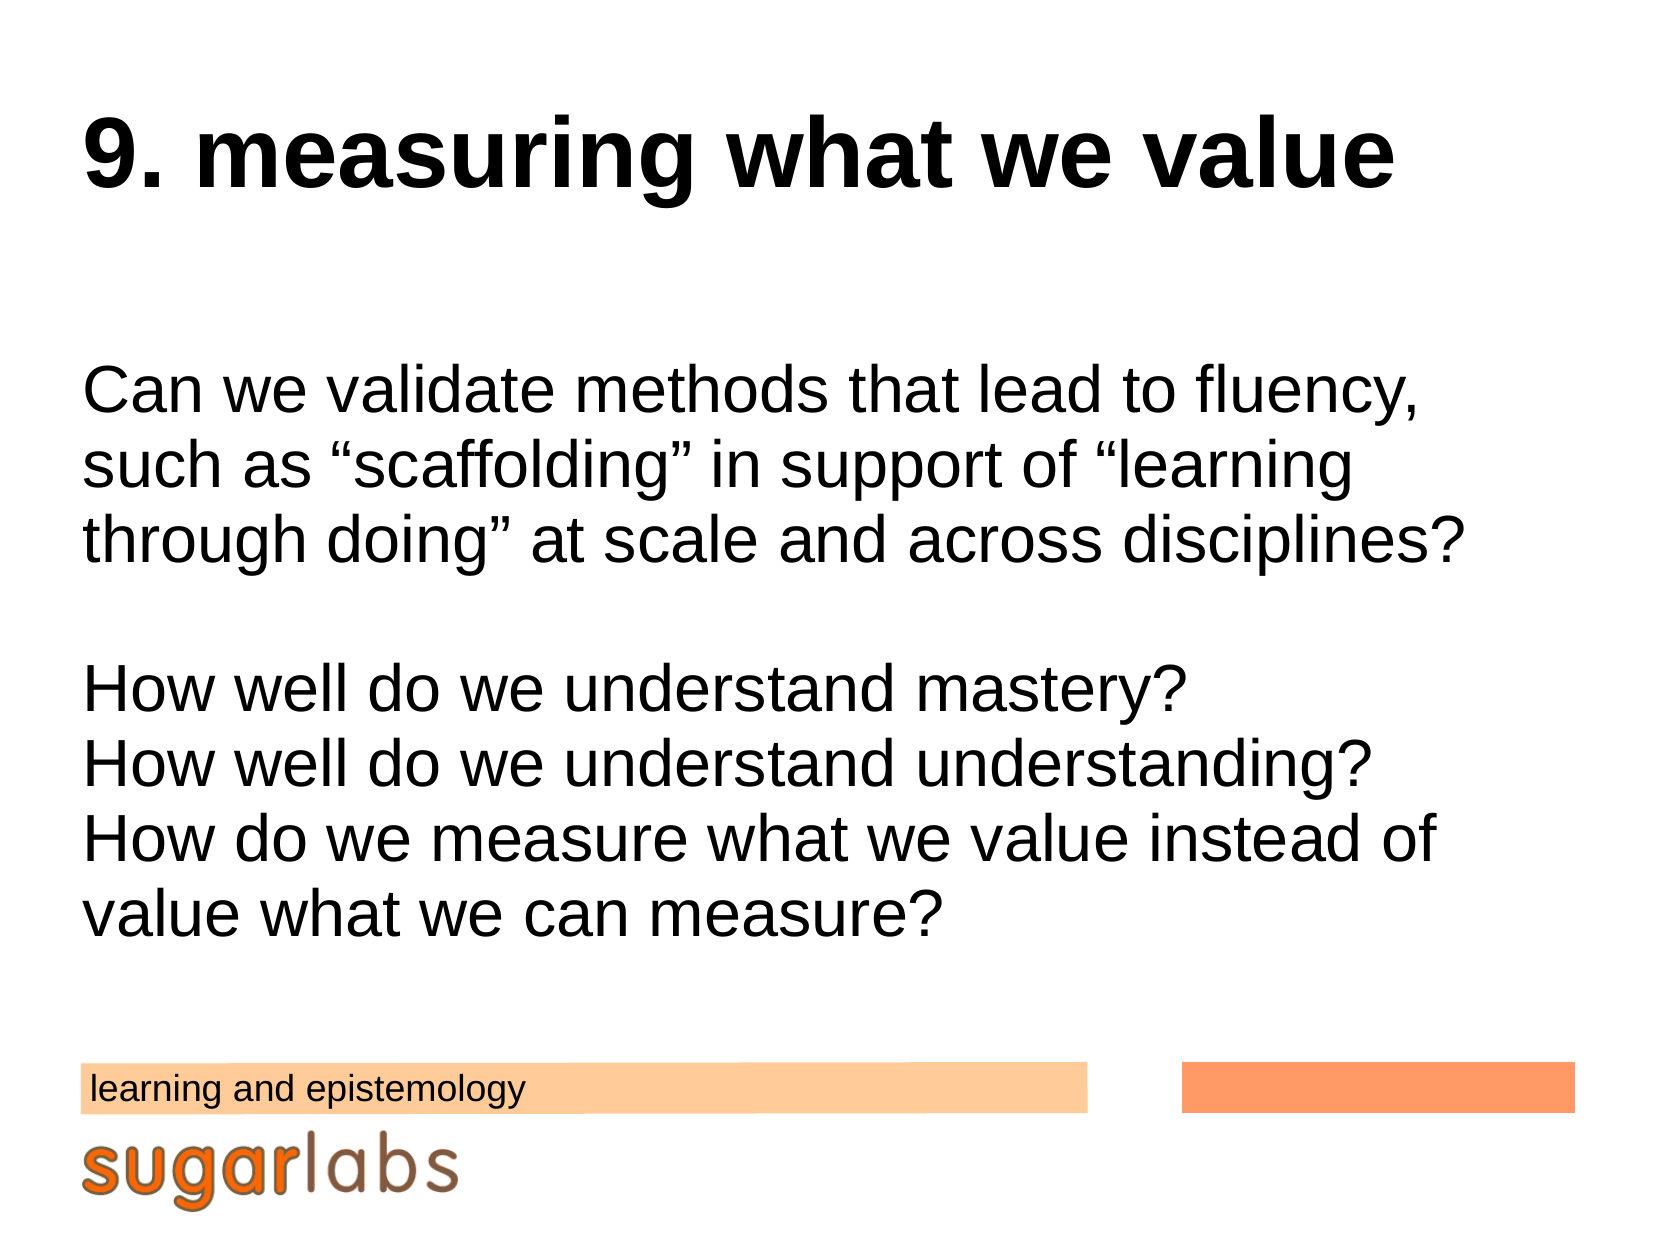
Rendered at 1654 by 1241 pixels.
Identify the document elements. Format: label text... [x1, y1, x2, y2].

text_box learning and epistemology [75, 1060, 938, 1122]
subtitle Can we validate methods that lead to fluency, such as “scaffolding” in support of “learning through doing” at scale and across disciplines? How well do we understand mastery? How well do we understand understanding? How do we measure what we value instead of value what we can measure? [82, 290, 1571, 1013]
picture [82, 1130, 458, 1212]
title 9. measuring what we value [82, 49, 1571, 257]
